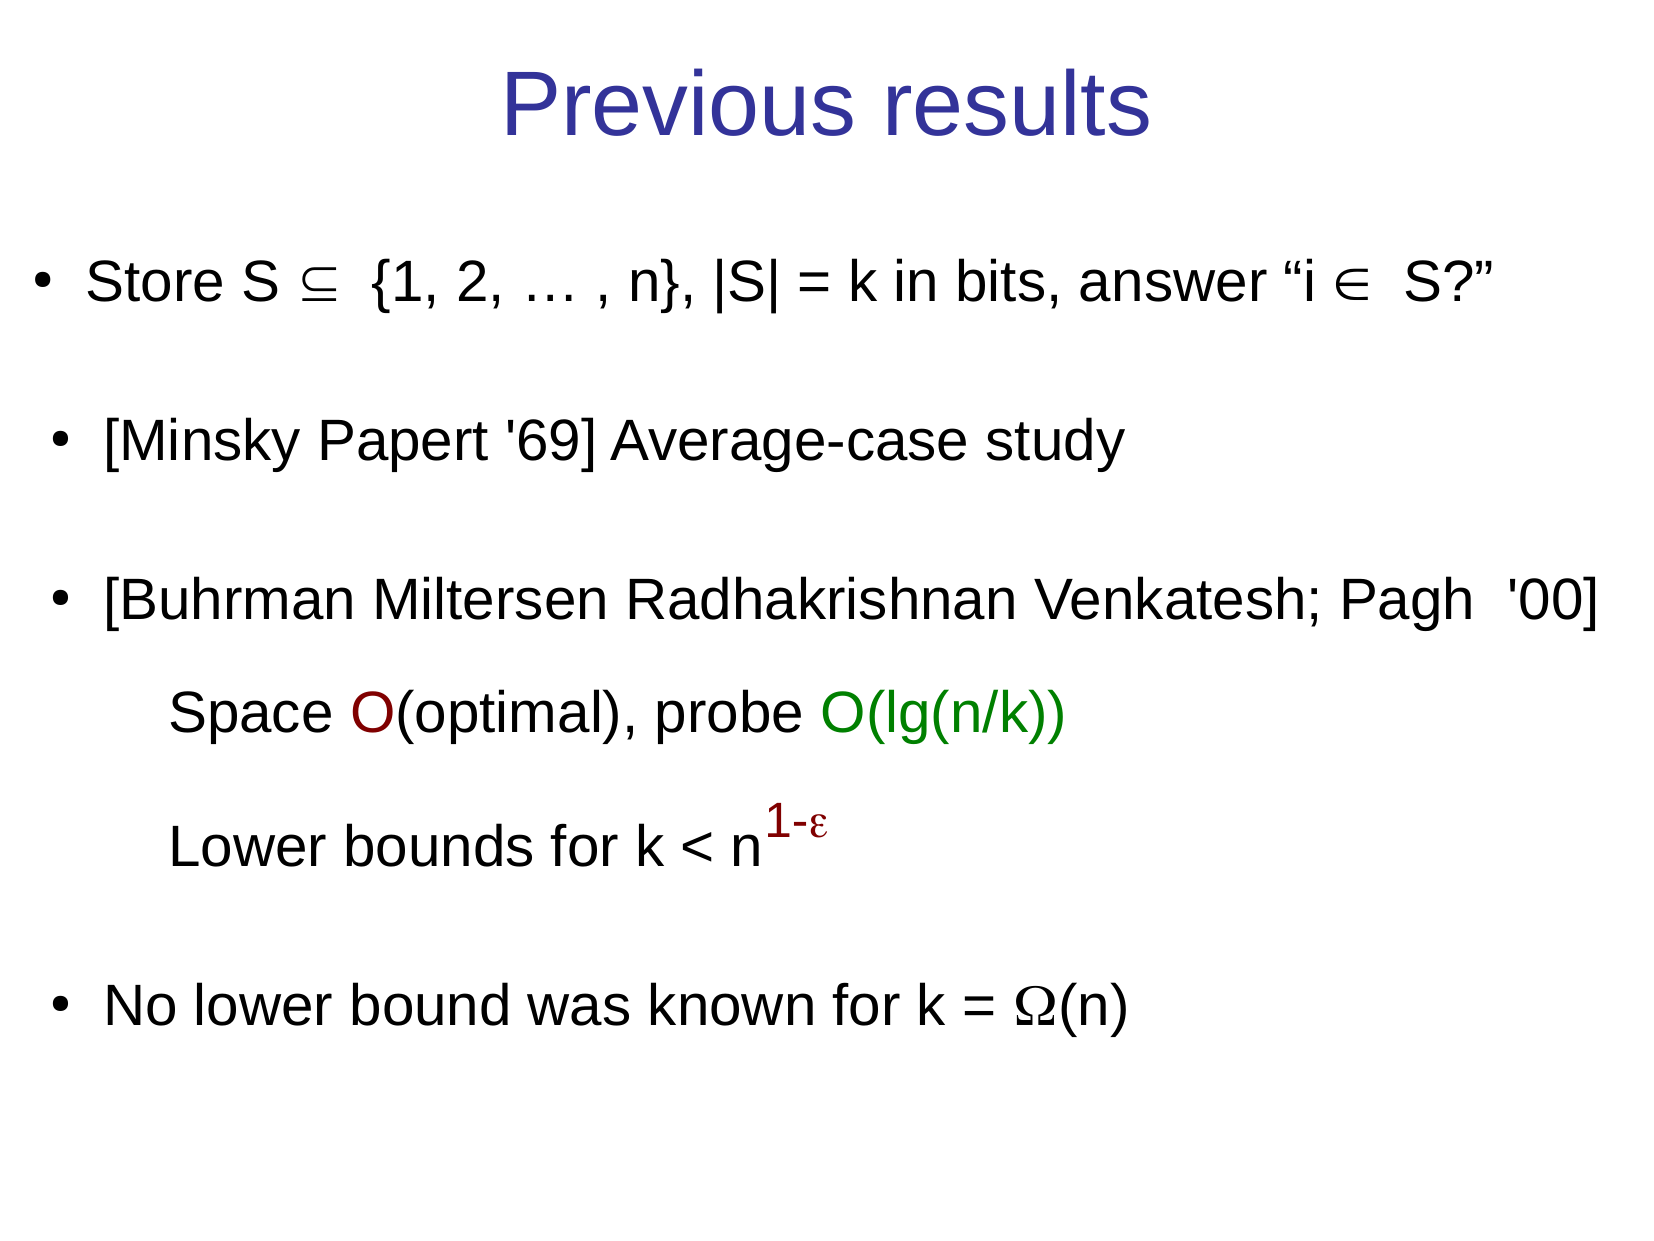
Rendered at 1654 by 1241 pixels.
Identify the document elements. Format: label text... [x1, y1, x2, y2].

title Previous results [124, 0, 1530, 207]
list Store S  {1, 2, … , n}, |S| = k in bits, answer “i  S?” [Minsky Papert '69] Average-case study [Buhrman Miltersen Radhakrishnan Venkatesh; Pagh '00] Space O(optimal), probe O(lg(n/k)) Lower bounds for k < n1- No lower bound was known for k = (n) [0, 161, 1654, 1214]
